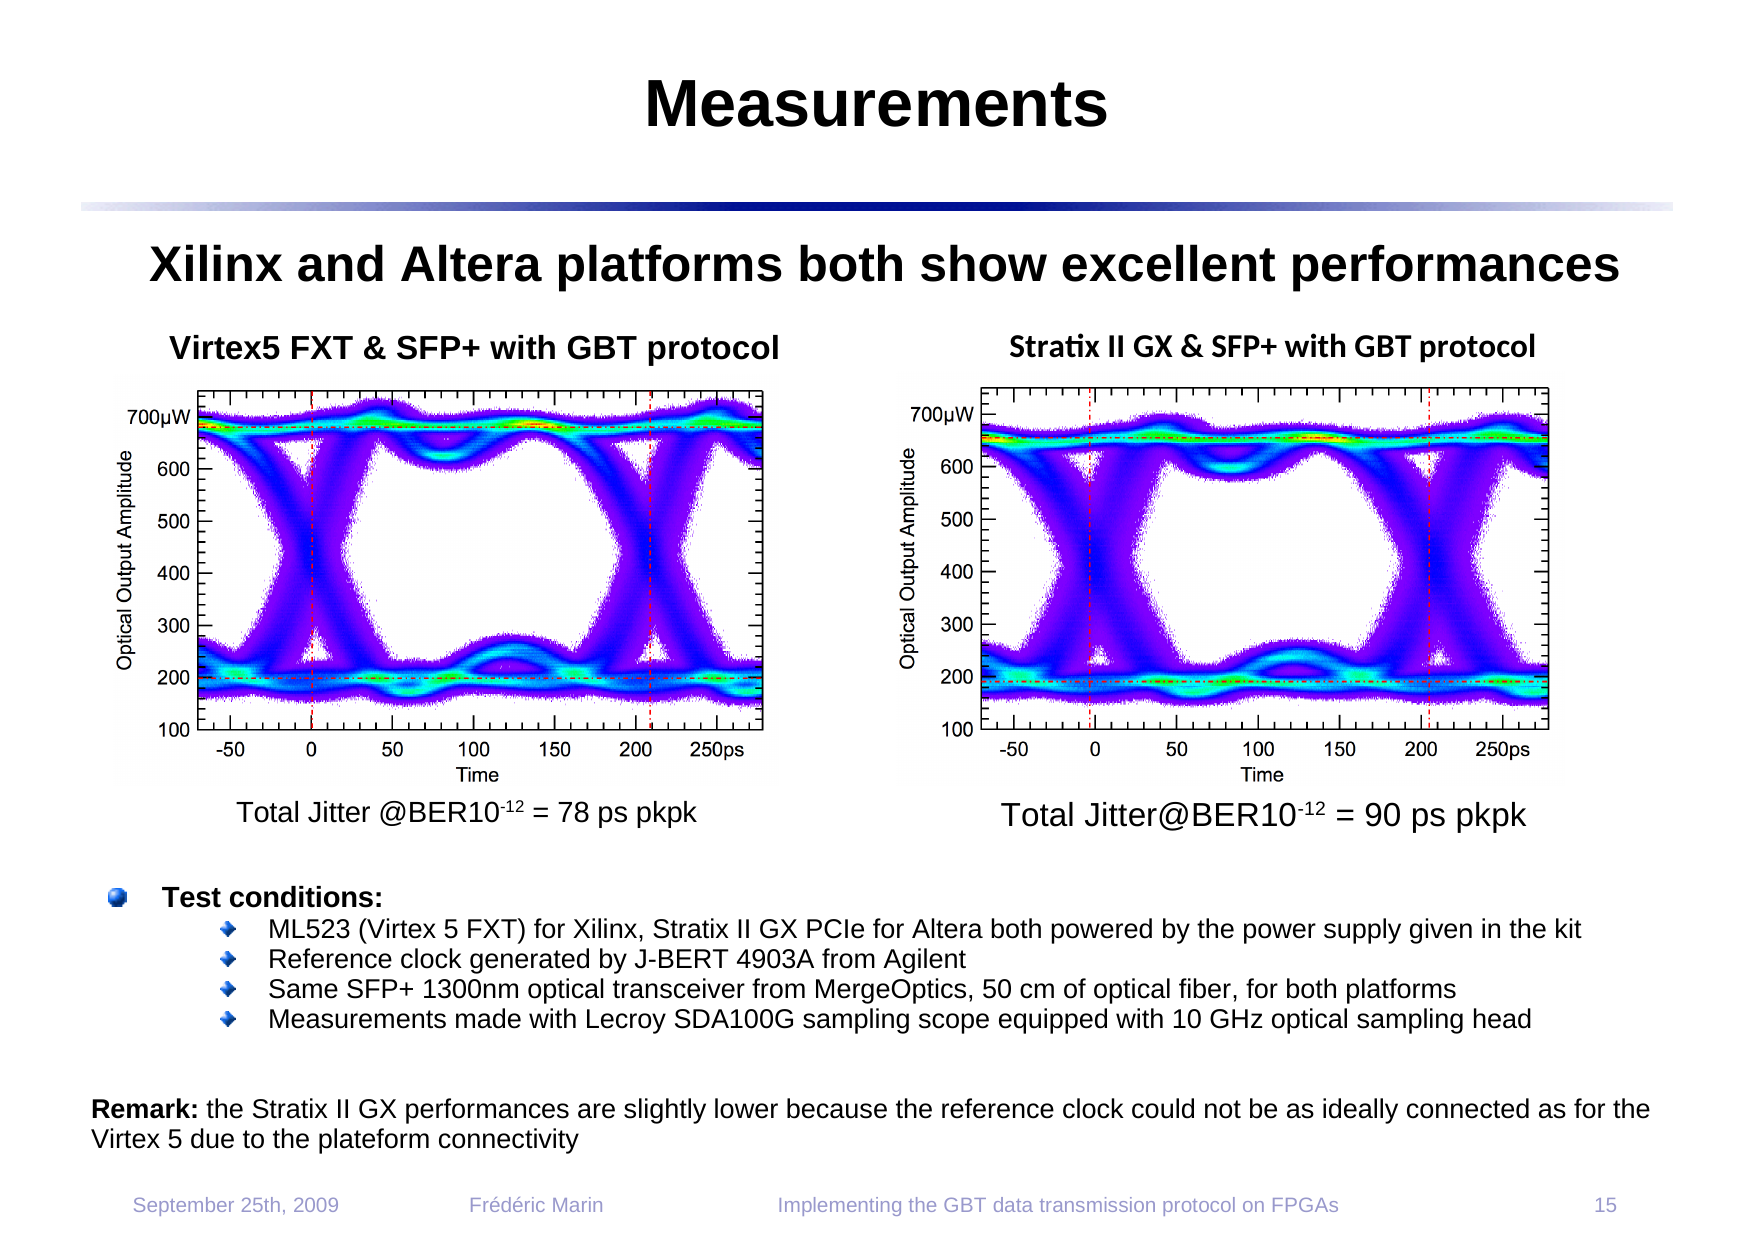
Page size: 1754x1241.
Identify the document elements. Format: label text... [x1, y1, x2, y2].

text_box Stratix II GX & SFP+ with GBT protocol [994, 316, 1553, 373]
picture [81, 202, 1673, 211]
text_box Xilinx and Altera platforms both show excellent performances [147, 236, 1625, 294]
text_box Total Jitter @BER10-12 = 78 ps pkpk [221, 785, 712, 836]
picture [896, 371, 1565, 786]
title Measurements [80, 24, 1674, 182]
text_box Total Jitter@BER10-12 = 90 ps pkpk [985, 785, 1543, 841]
picture [113, 374, 779, 786]
text_box Virtex5 FXT & SFP+ with GBT protocol [154, 318, 797, 375]
list Test conditions: ML523 (Virtex 5 FXT) for Xilinx, Stratix II GX PCIe for Altera both powered by the power supply given in the kit Reference clock generated by J-BERT 4903A from Agilent Same SFP+ 1300nm optical transceiver from MergeOptics, 50 cm of optical fiber, for both platforms Measurements made with Lecroy SDA100G sampling scope equipped with 10 GHz optical sampling head Remark: the Stratix II GX performances are slightly lower because the reference clock could not be as ideally connected as for the Virtex 5 due to the plateform connectivity [90, 881, 1684, 1158]
